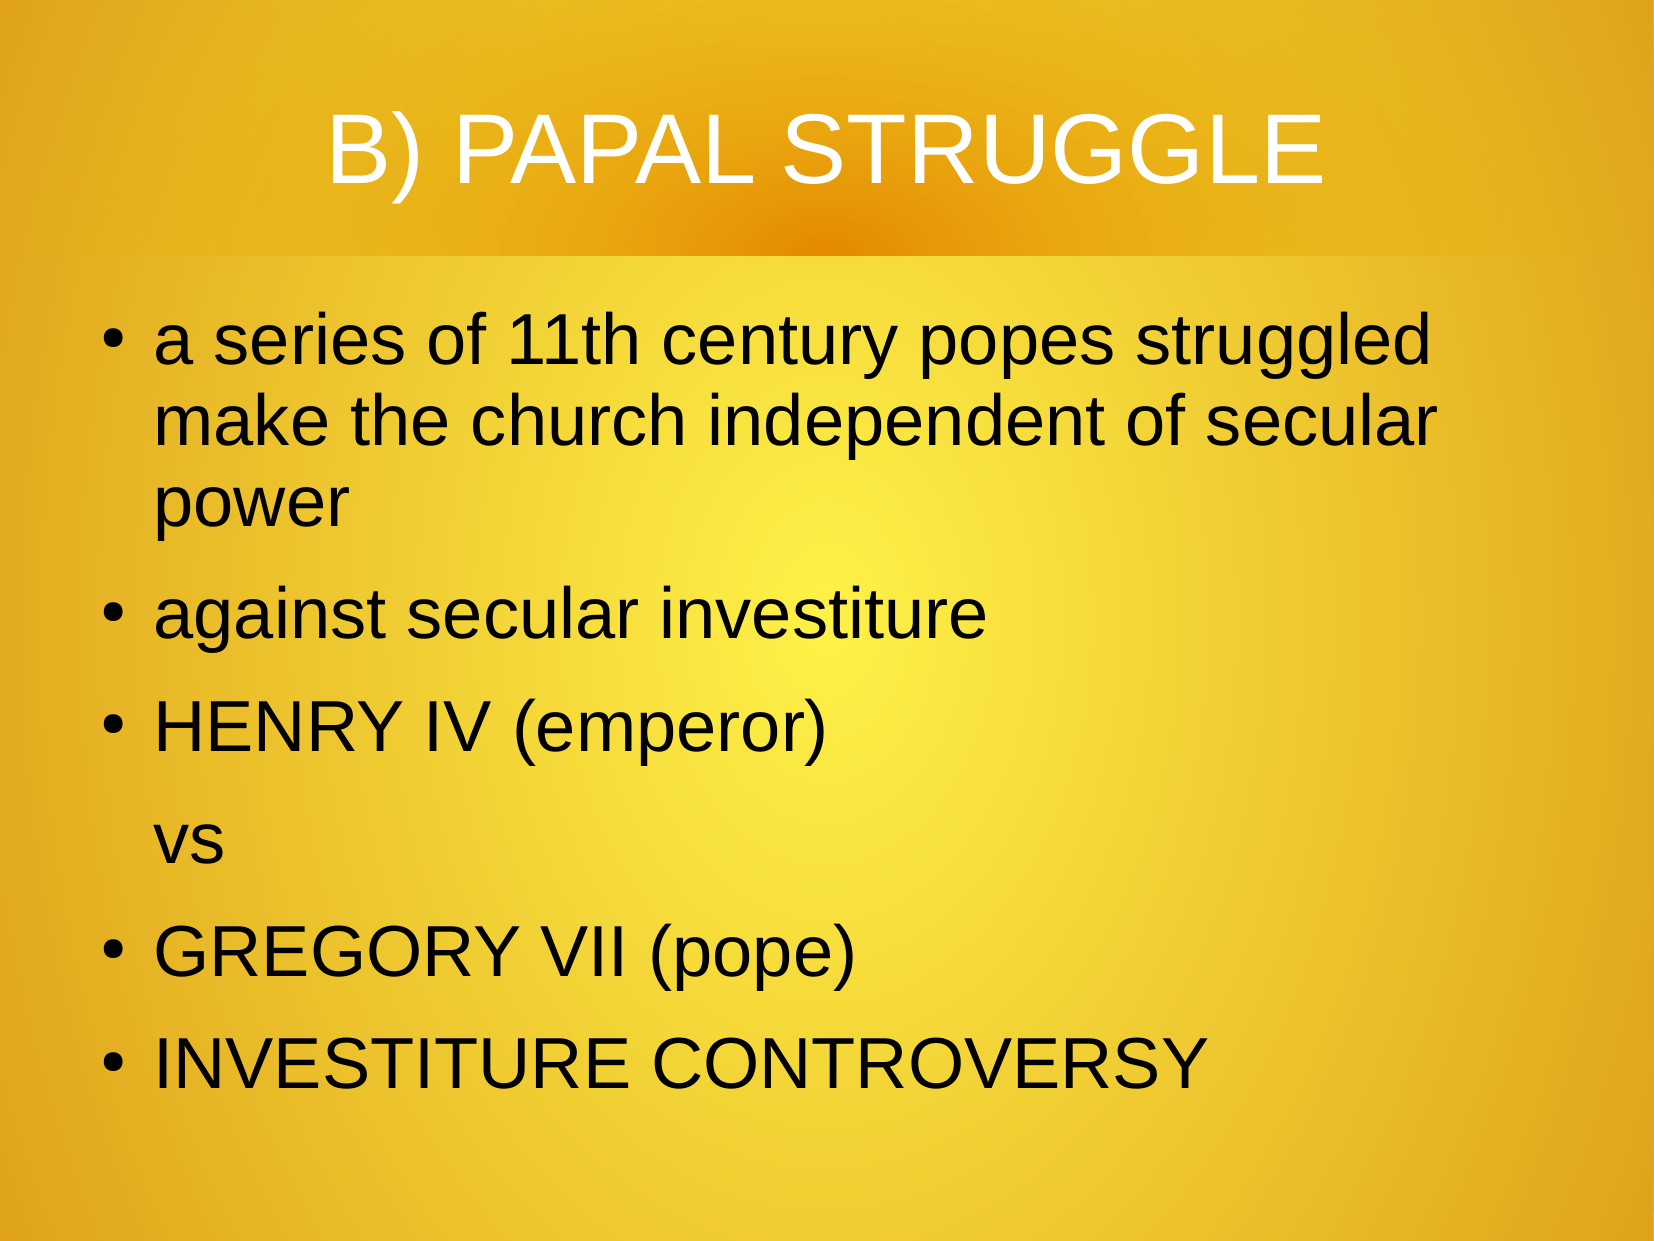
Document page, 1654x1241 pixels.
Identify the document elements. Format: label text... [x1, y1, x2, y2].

list a series of 11th century popes struggled make the church independent of secular power against secular investiture HENRY IV (emperor) vs GREGORY VII (pope) INVESTITURE CONTROVERSY [82, 299, 1571, 1019]
title B) PAPAL STRUGGLE [82, 47, 1571, 252]
